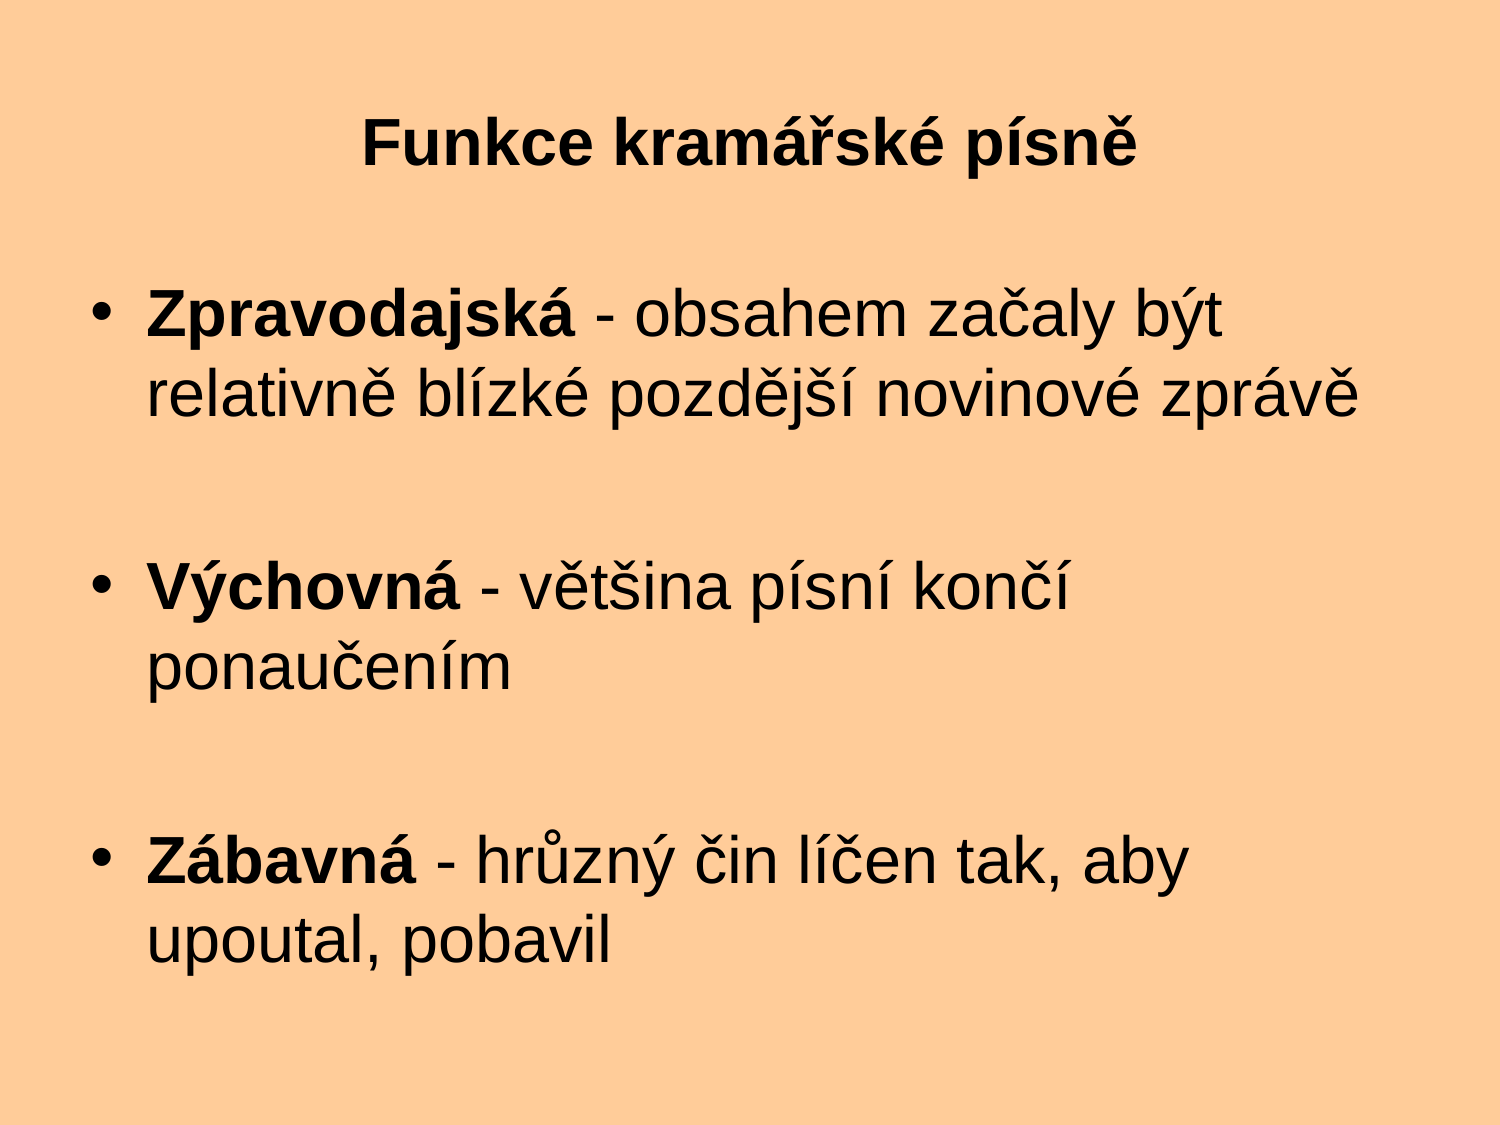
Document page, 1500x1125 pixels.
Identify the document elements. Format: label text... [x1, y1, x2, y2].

title Funkce kramářské písně [75, 45, 1426, 233]
list Zpravodajská - obsahem začaly být relativně blízké pozdější novinové zprávě Výchovná - většina písní končí ponaučením Zábavná - hrůzný čin líčen tak, aby upoutal, pobavil [75, 262, 1426, 1006]
